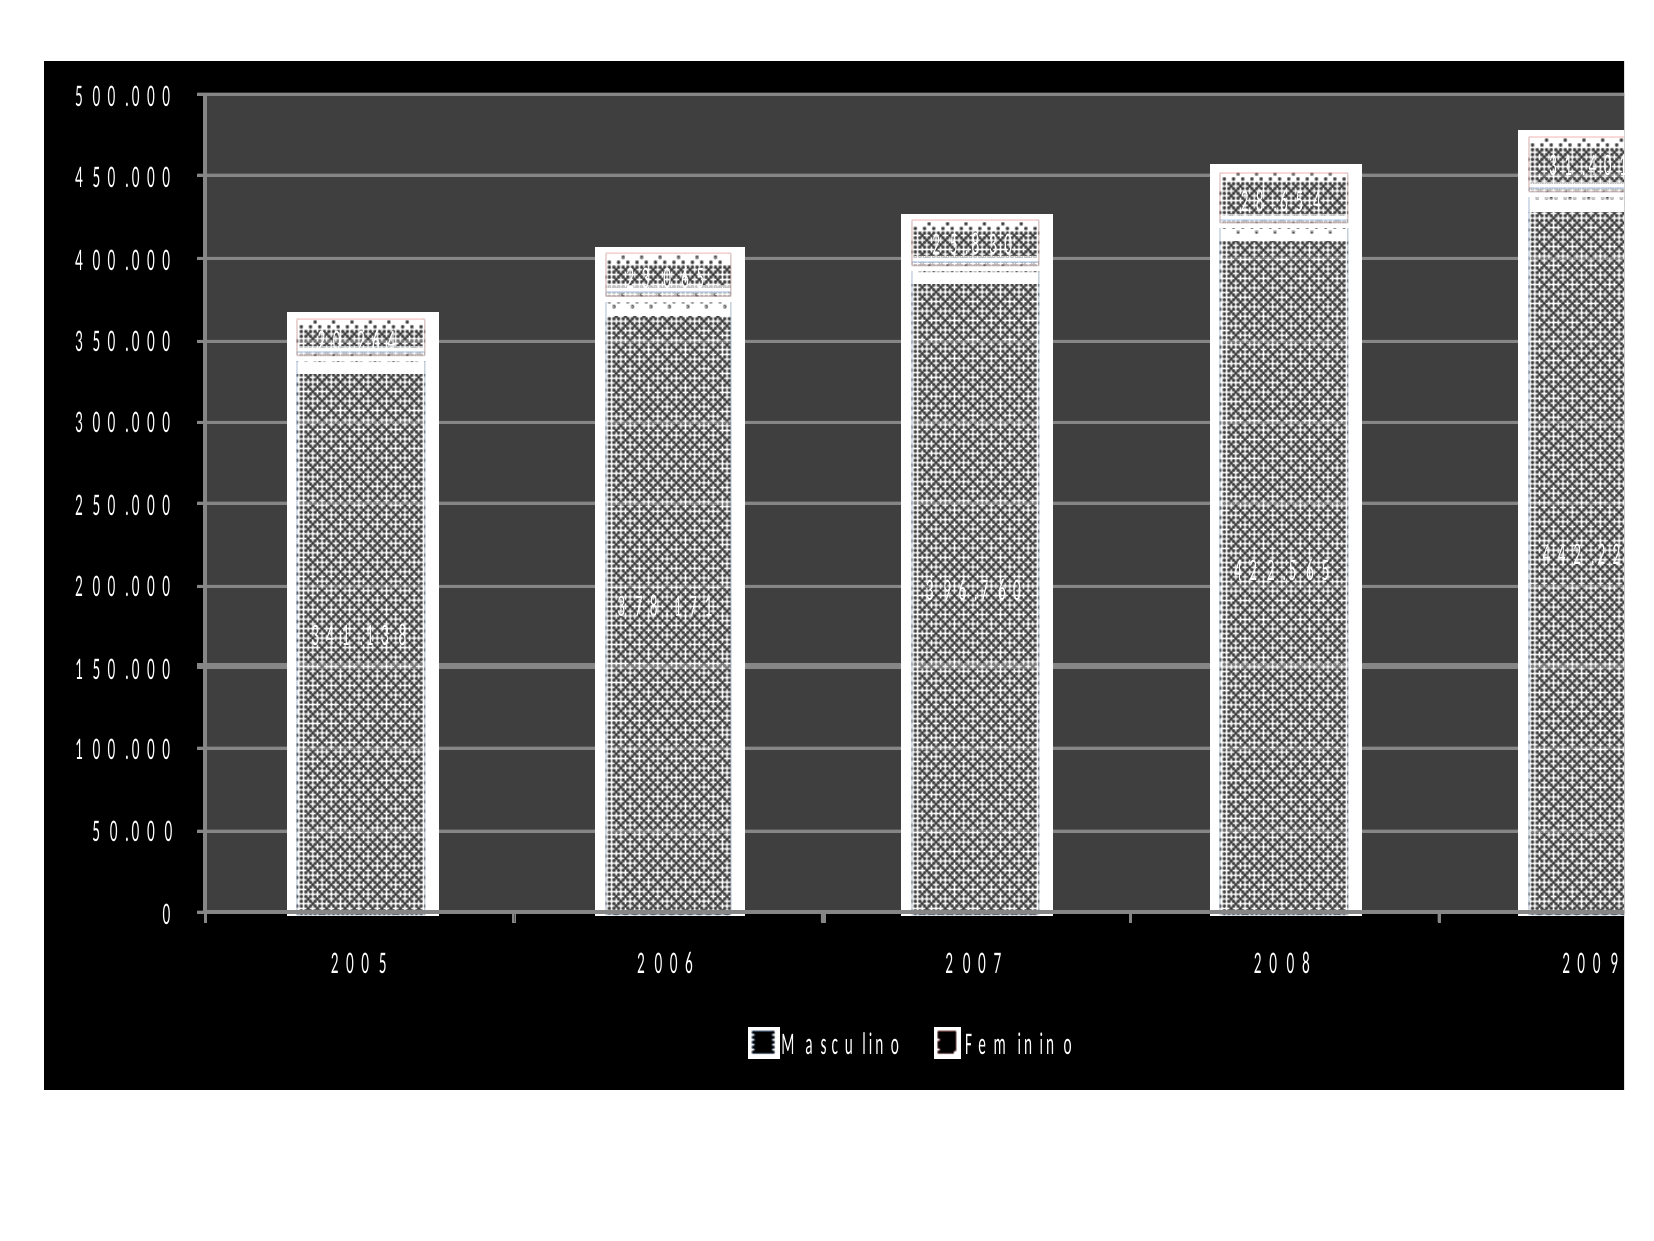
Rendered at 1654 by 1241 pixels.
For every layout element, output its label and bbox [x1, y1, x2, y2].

picture [42, 59, 1625, 1093]
